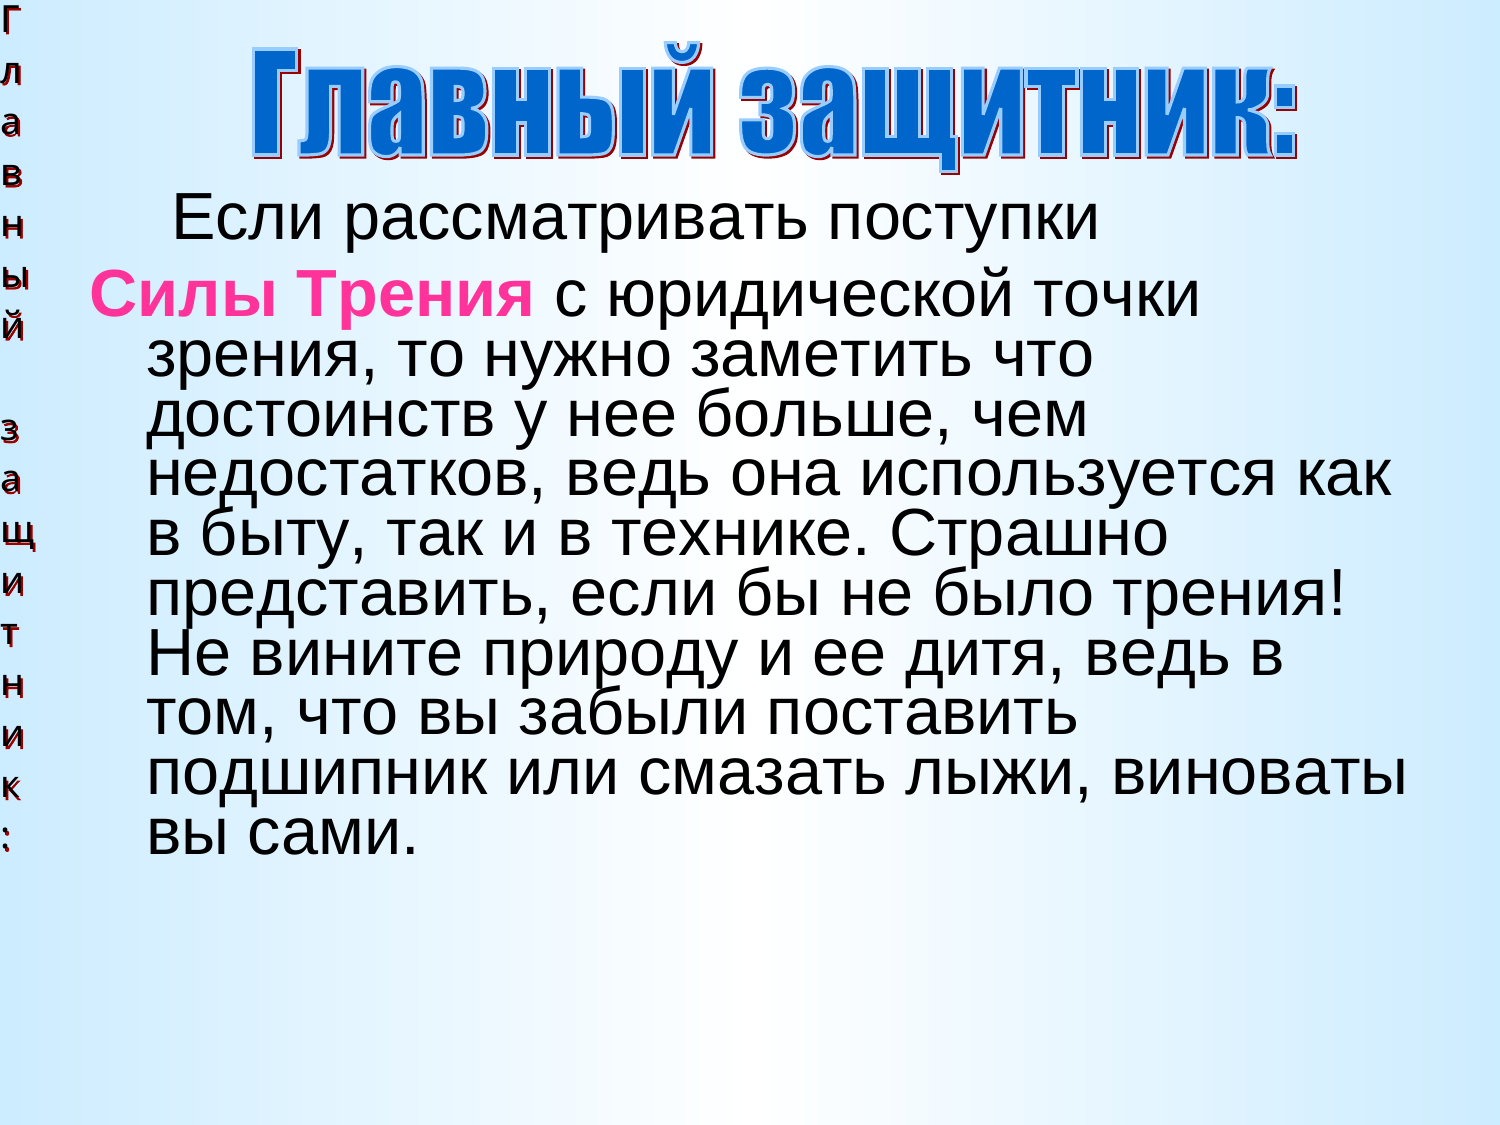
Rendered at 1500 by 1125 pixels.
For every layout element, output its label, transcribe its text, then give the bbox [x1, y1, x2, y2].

text_box [1275, 133, 1296, 158]
list Если рассматривать поступки Силы Трения с юридической точки зрения, то нужно заметить что достоинств у нее больше, чем недостатков, ведь она используется как в быту, так и в технике. Страшно представить, если бы не было трения! Не вините природу и ее дитя, ведь в том, что вы забыли поставить подшипник или смазать лыжи, виноваты вы сами. [75, 184, 1426, 1005]
text_box [1213, 68, 1273, 158]
text_box [1081, 68, 1140, 158]
text_box [253, 48, 299, 158]
text_box [369, 66, 426, 159]
text_box [652, 68, 714, 158]
text_box [1146, 68, 1208, 158]
text_box [1275, 85, 1296, 110]
text_box [863, 68, 959, 174]
text_box [557, 68, 616, 158]
text_box [665, 42, 701, 65]
text_box [801, 66, 858, 159]
text_box [298, 68, 365, 158]
text_box [493, 68, 552, 158]
text_box [962, 68, 1024, 158]
text_box [620, 68, 647, 158]
text_box [431, 68, 489, 158]
text_box [1026, 68, 1080, 158]
text_box [740, 68, 797, 158]
